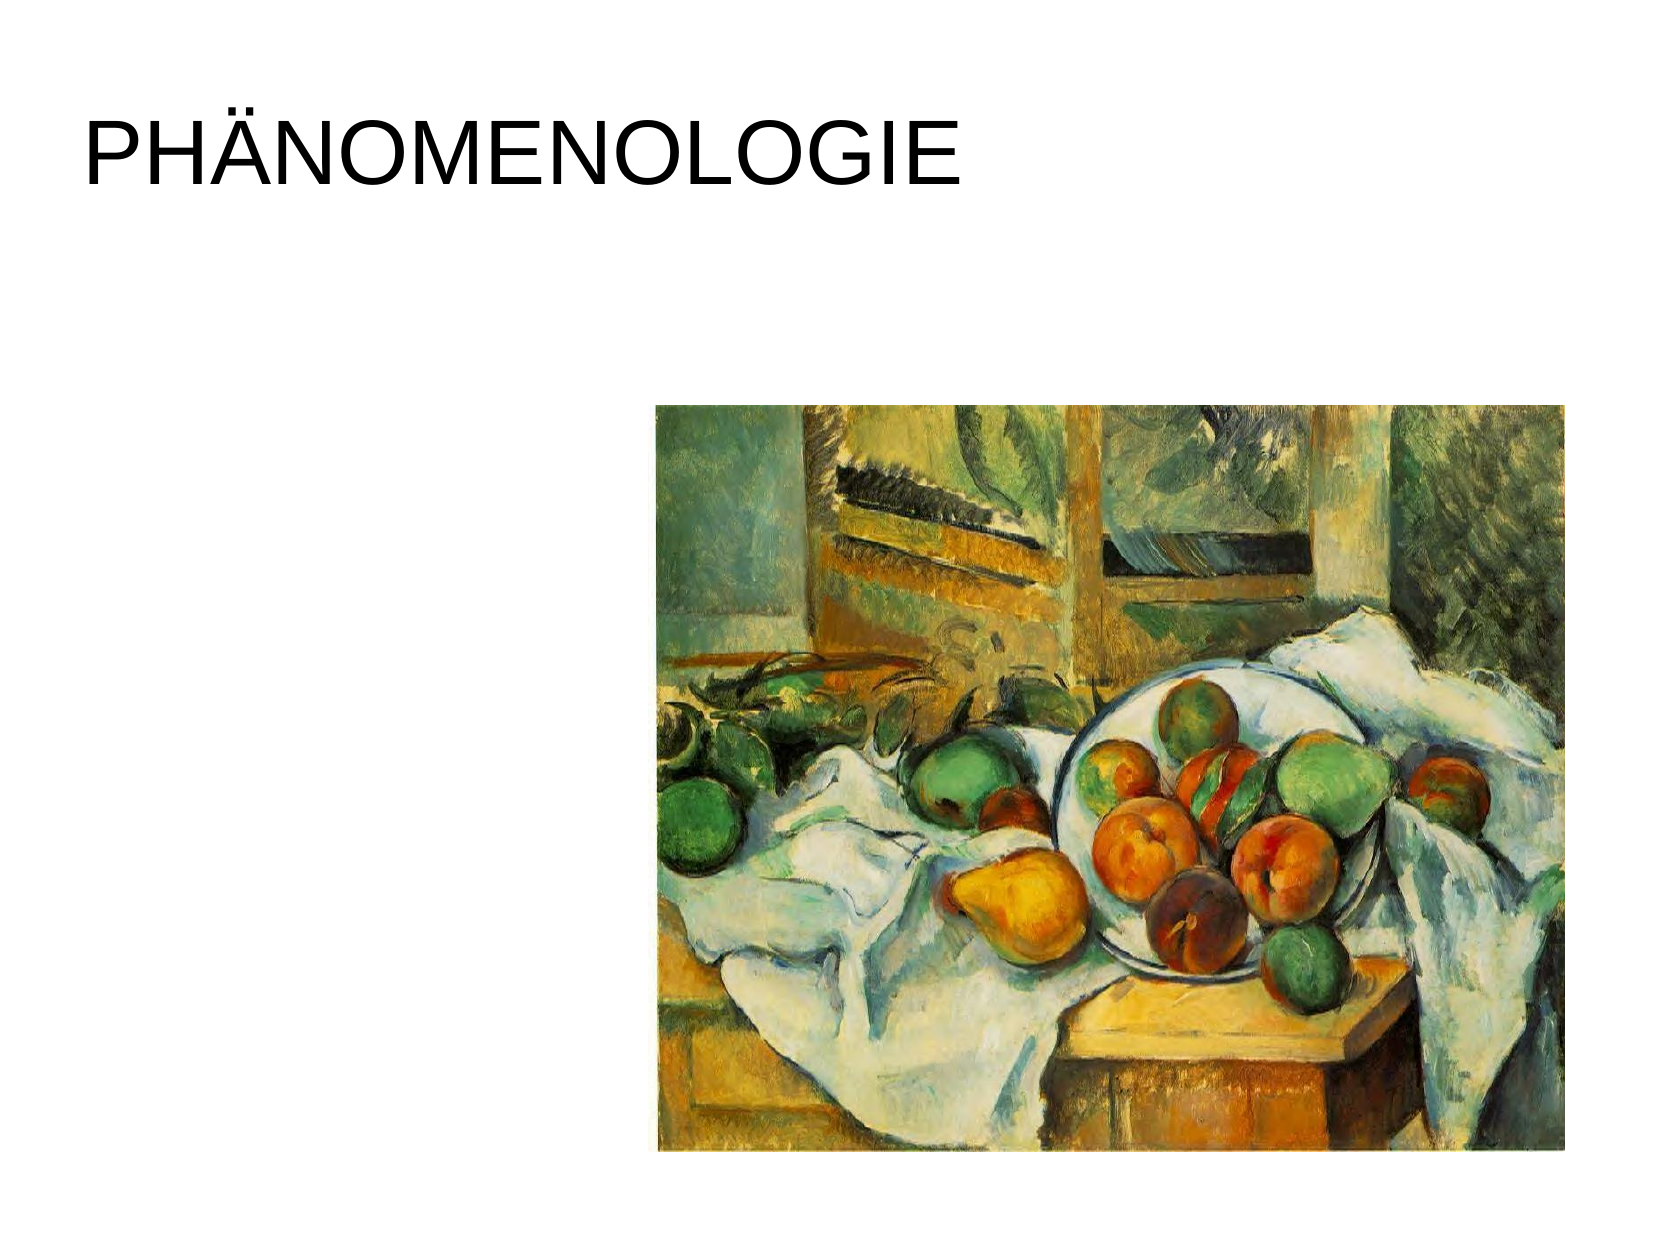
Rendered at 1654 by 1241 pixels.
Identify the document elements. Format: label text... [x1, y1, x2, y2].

picture [648, 405, 1565, 1152]
title PHÄNOMENOLOGIE [82, 56, 1571, 250]
